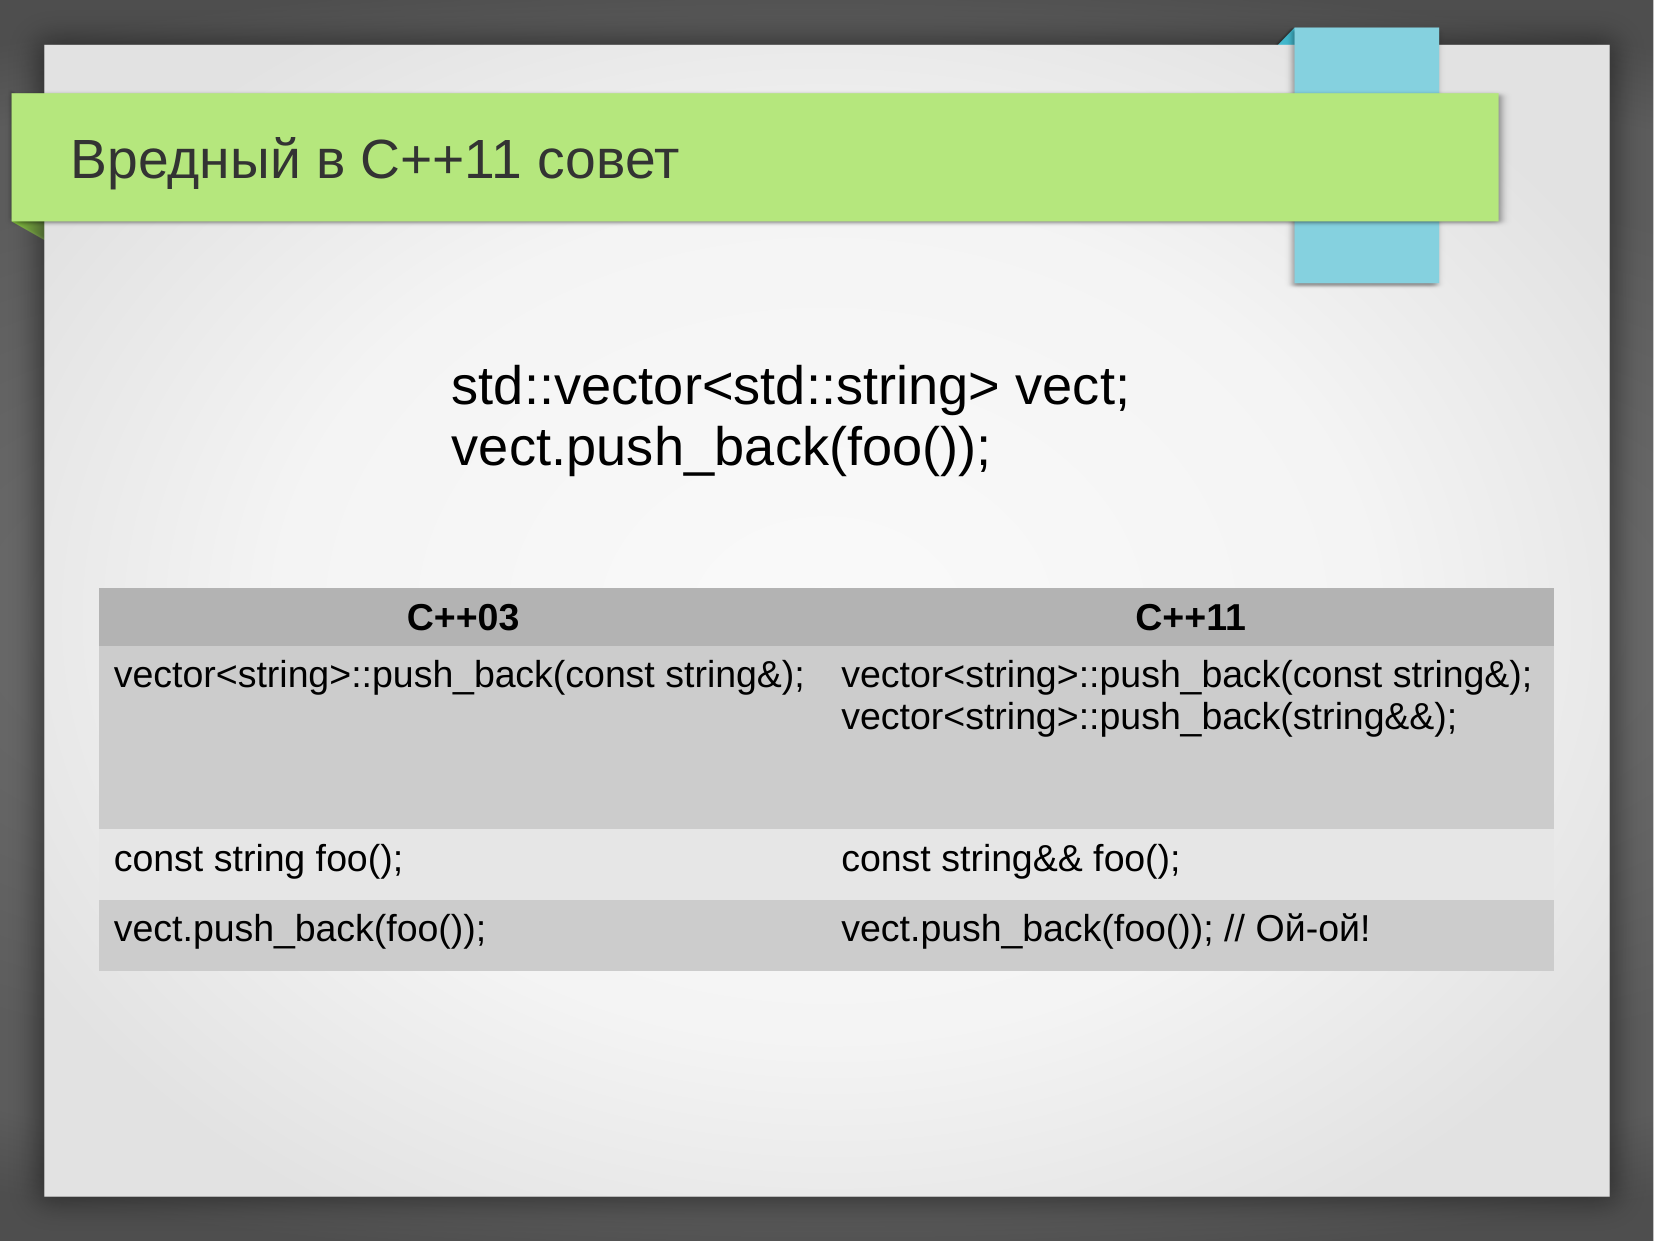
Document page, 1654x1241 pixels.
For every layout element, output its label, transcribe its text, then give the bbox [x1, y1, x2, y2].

table_header C++03 [99, 588, 827, 646]
table_cell vector<string>::push_back(const string&); [99, 646, 827, 829]
table_cell vect.push_back(foo()); [99, 900, 827, 971]
table_cell const string foo(); [99, 829, 827, 900]
table_cell vect.push_back(foo()); // Ой-ой! [827, 900, 1554, 971]
table_cell const string&& foo(); [827, 829, 1554, 900]
text_box std::vector<std::string> vect; vect.push_back(foo()); [437, 348, 1146, 485]
picture [0, 0, 1654, 1241]
table_cell vector<string>::push_back(const string&); vector<string>::push_back(string&&); [827, 646, 1554, 829]
title Вредный в С++11 совет [70, 106, 1229, 213]
table_header C++11 [827, 588, 1554, 646]
